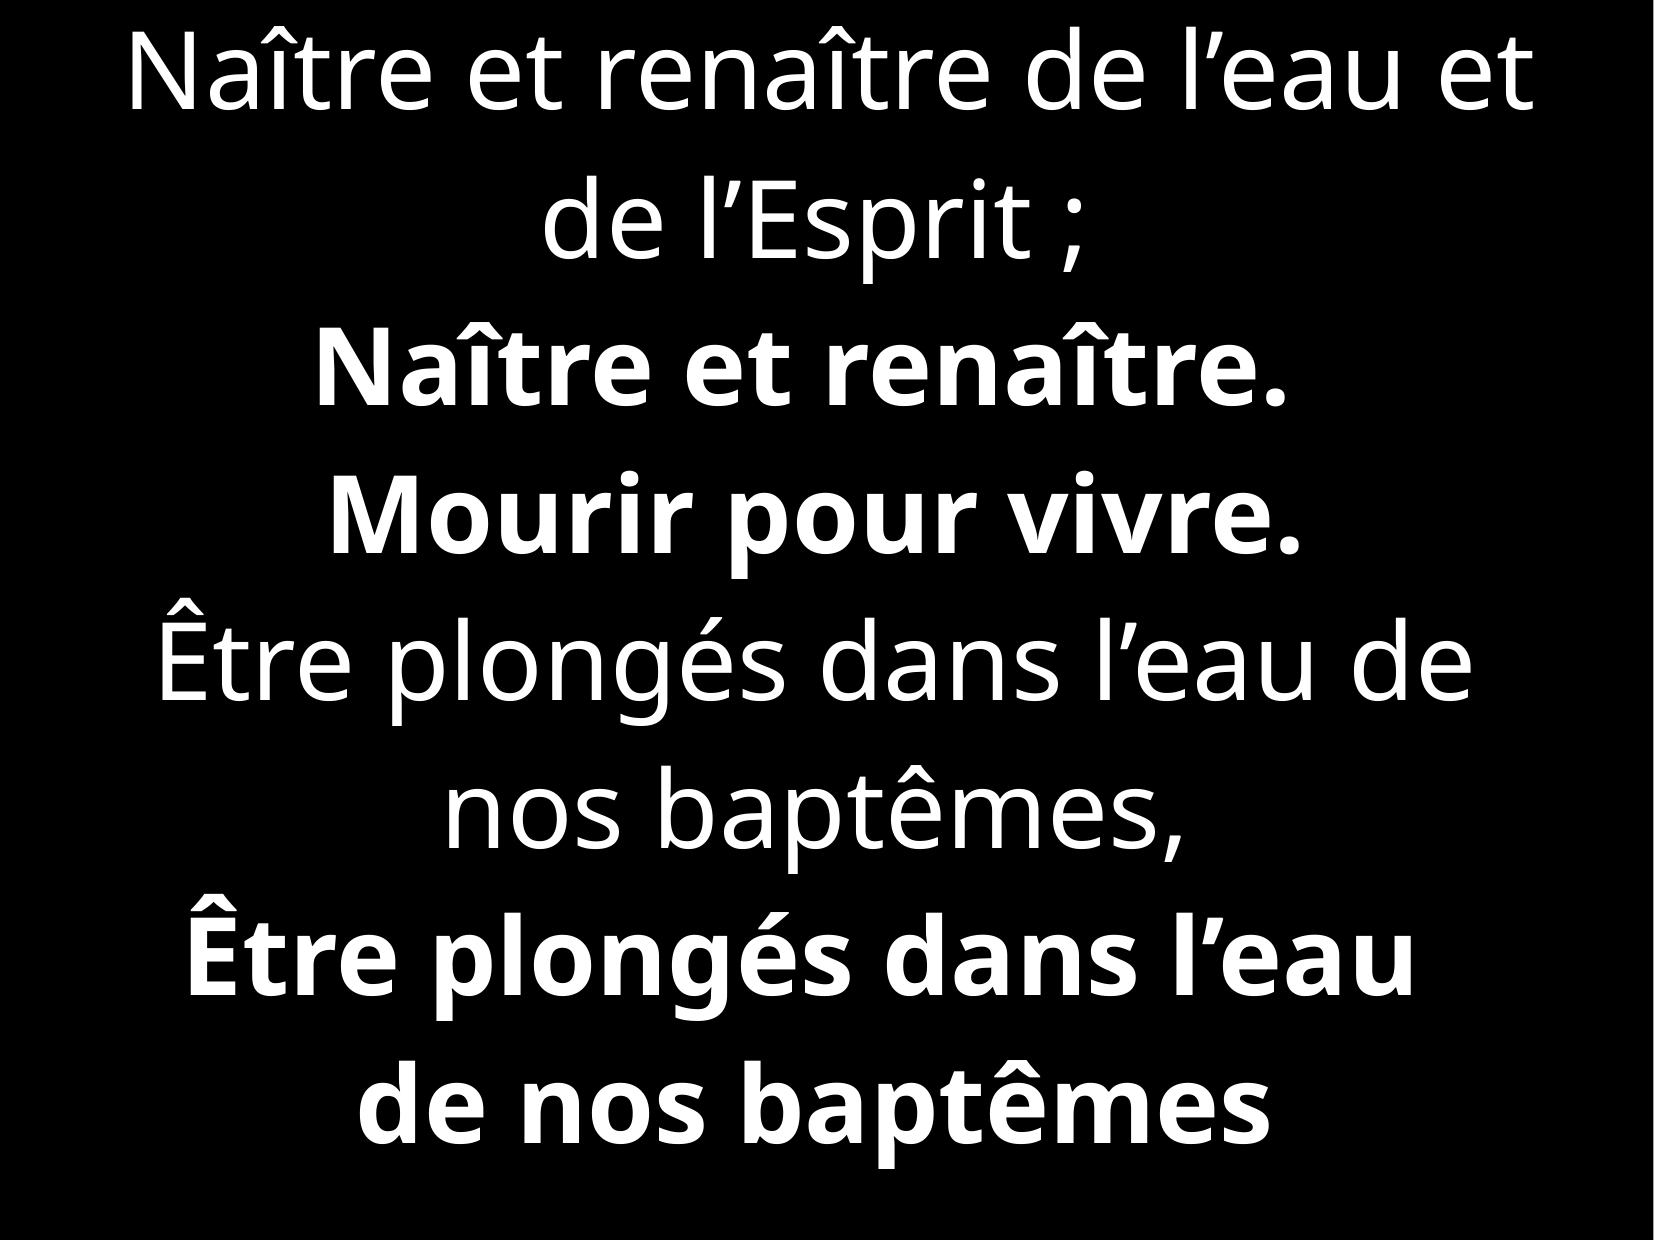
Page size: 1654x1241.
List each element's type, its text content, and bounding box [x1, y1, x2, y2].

subtitle Naître et renaître de l’eau et de l’Esprit ; Naître et renaître. Mourir pour vivre. Être plongés dans l’eau de nos baptêmes, Être plongés dans l’eau de nos baptêmes [70, 0, 1559, 1241]
